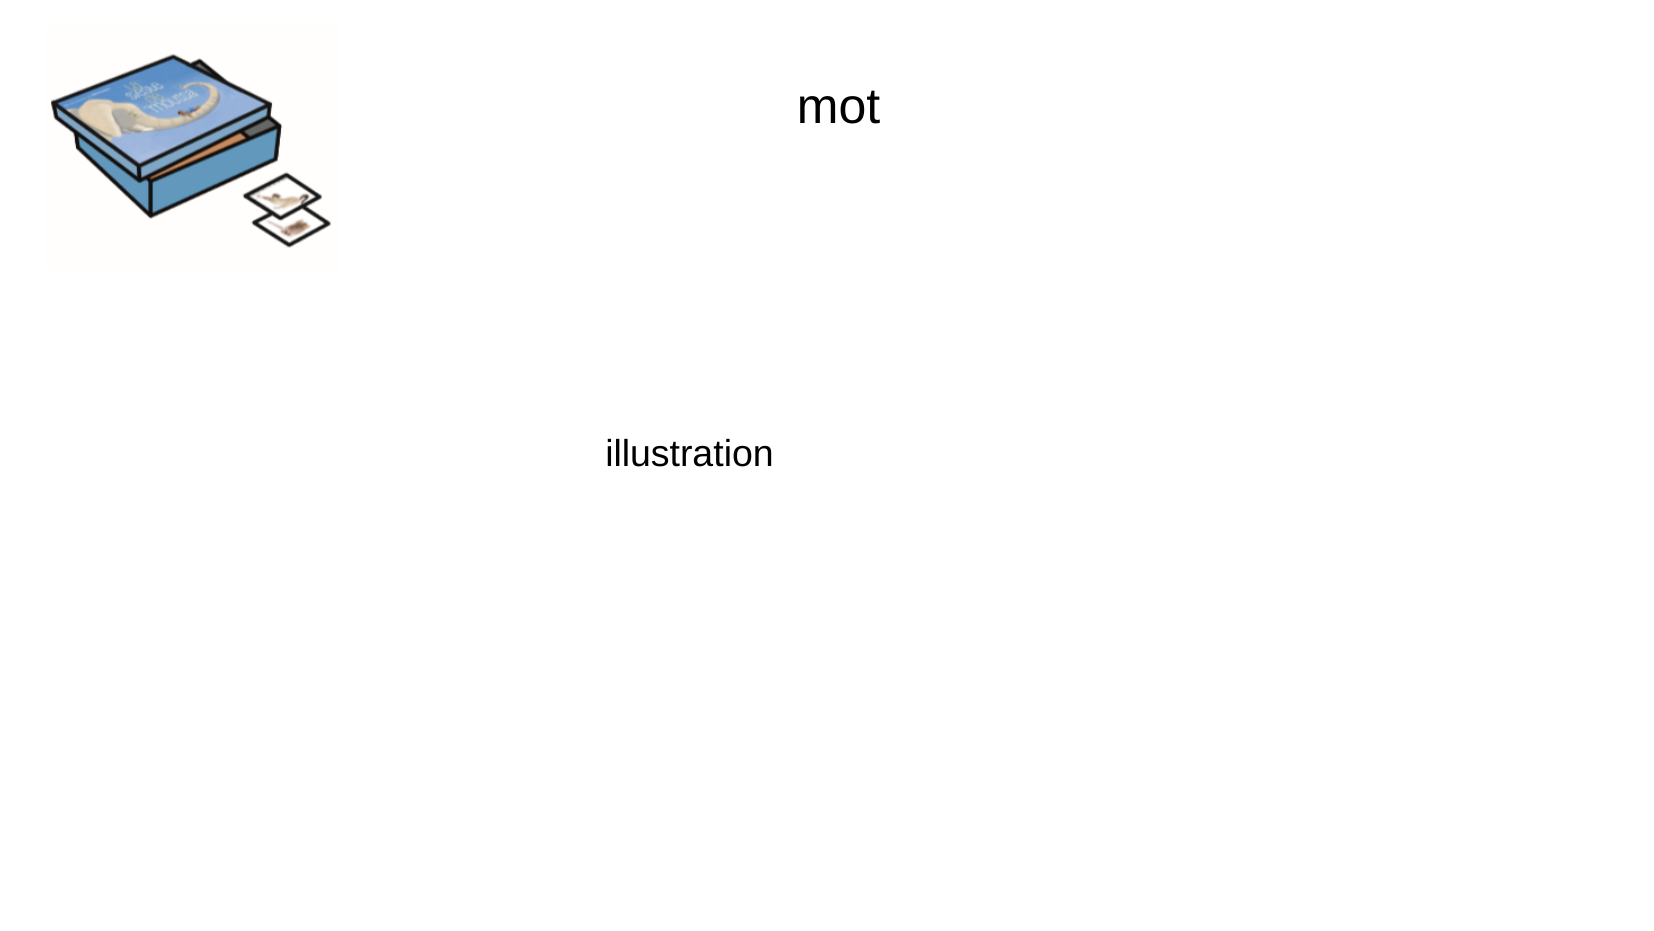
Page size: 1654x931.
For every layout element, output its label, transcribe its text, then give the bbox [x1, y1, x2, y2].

text_box mot [437, 70, 1241, 178]
picture [31, 23, 343, 271]
text_box illustration [590, 425, 875, 483]
